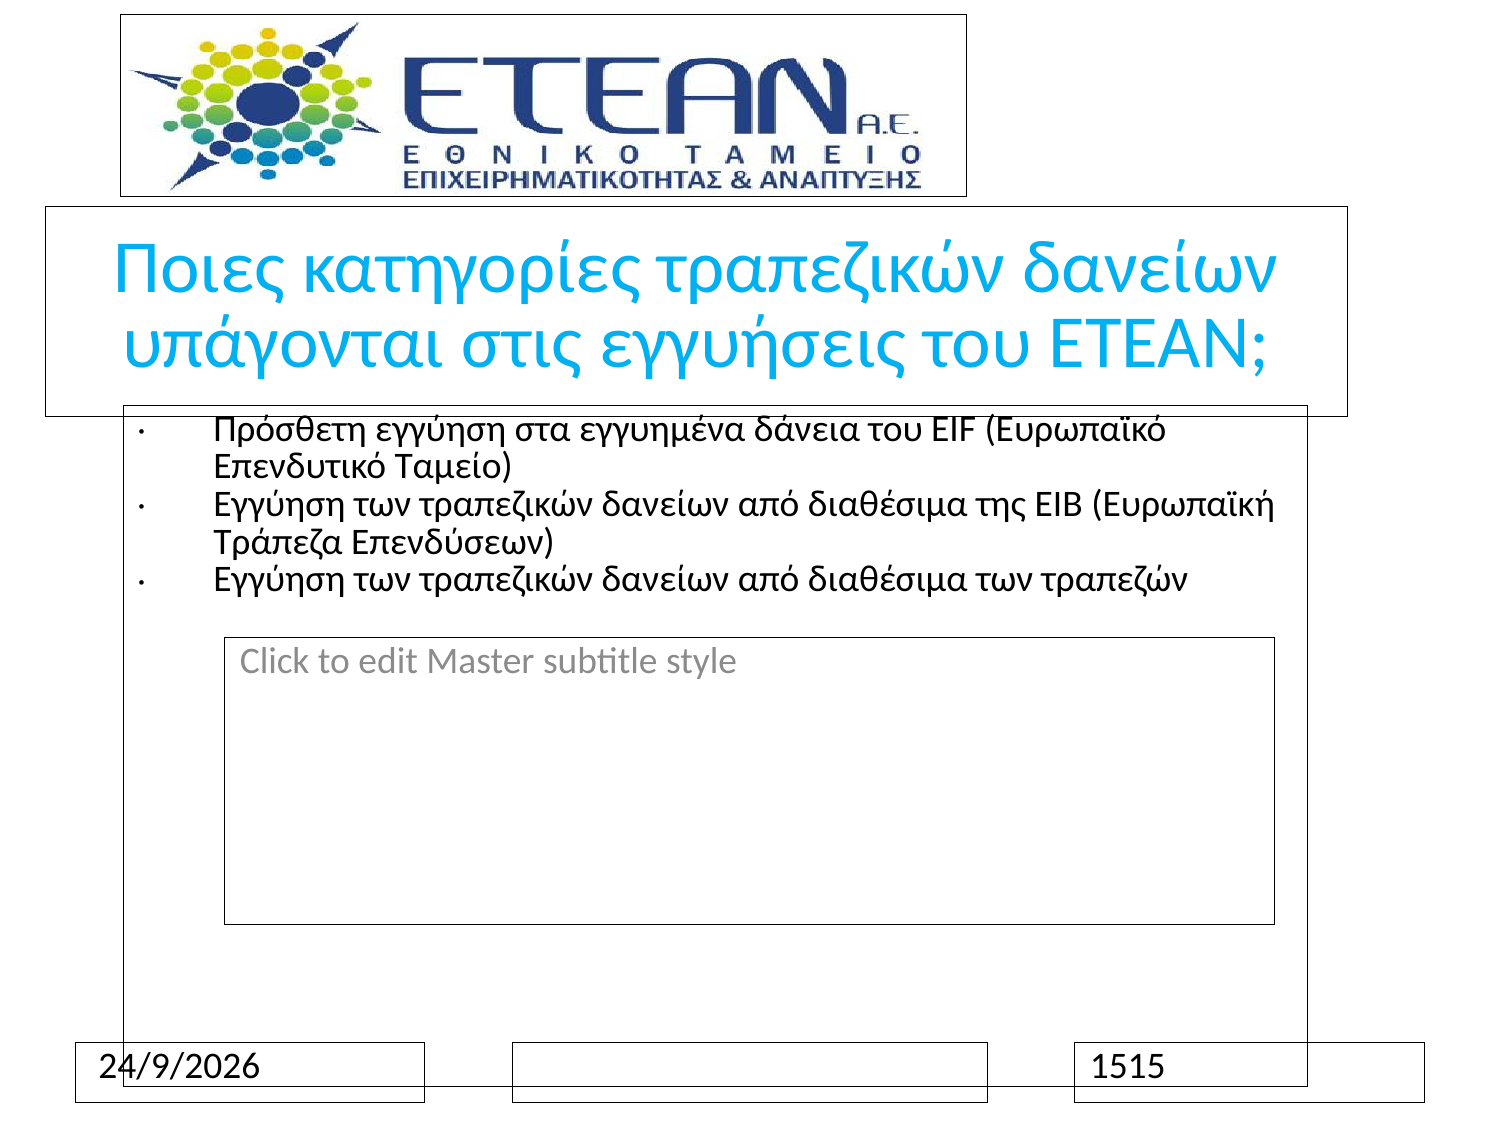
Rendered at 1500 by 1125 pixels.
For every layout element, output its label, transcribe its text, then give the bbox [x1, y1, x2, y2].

picture [121, 15, 966, 196]
text_box Πρόσθετη εγγύηση στα εγγυημένα δάνεια του EIF (Ευρωπαϊκό Επενδυτικό Ταμείο) Εγγύηση των τραπεζικών δανείων από διαθέσιμα της EIB (Ευρωπαϊκή Τράπεζα Επενδύσεων) Εγγύηση των τραπεζικών δανείων από διαθέσιμα των τραπεζών [123, 405, 1308, 1087]
slide_number 11 [1074, 1042, 1425, 1103]
title Ποιες κατηγορίες τραπεζικών δανείων υπάγονται στις εγγυήσεις του ΕΤΕΑΝ; [45, 206, 1348, 417]
